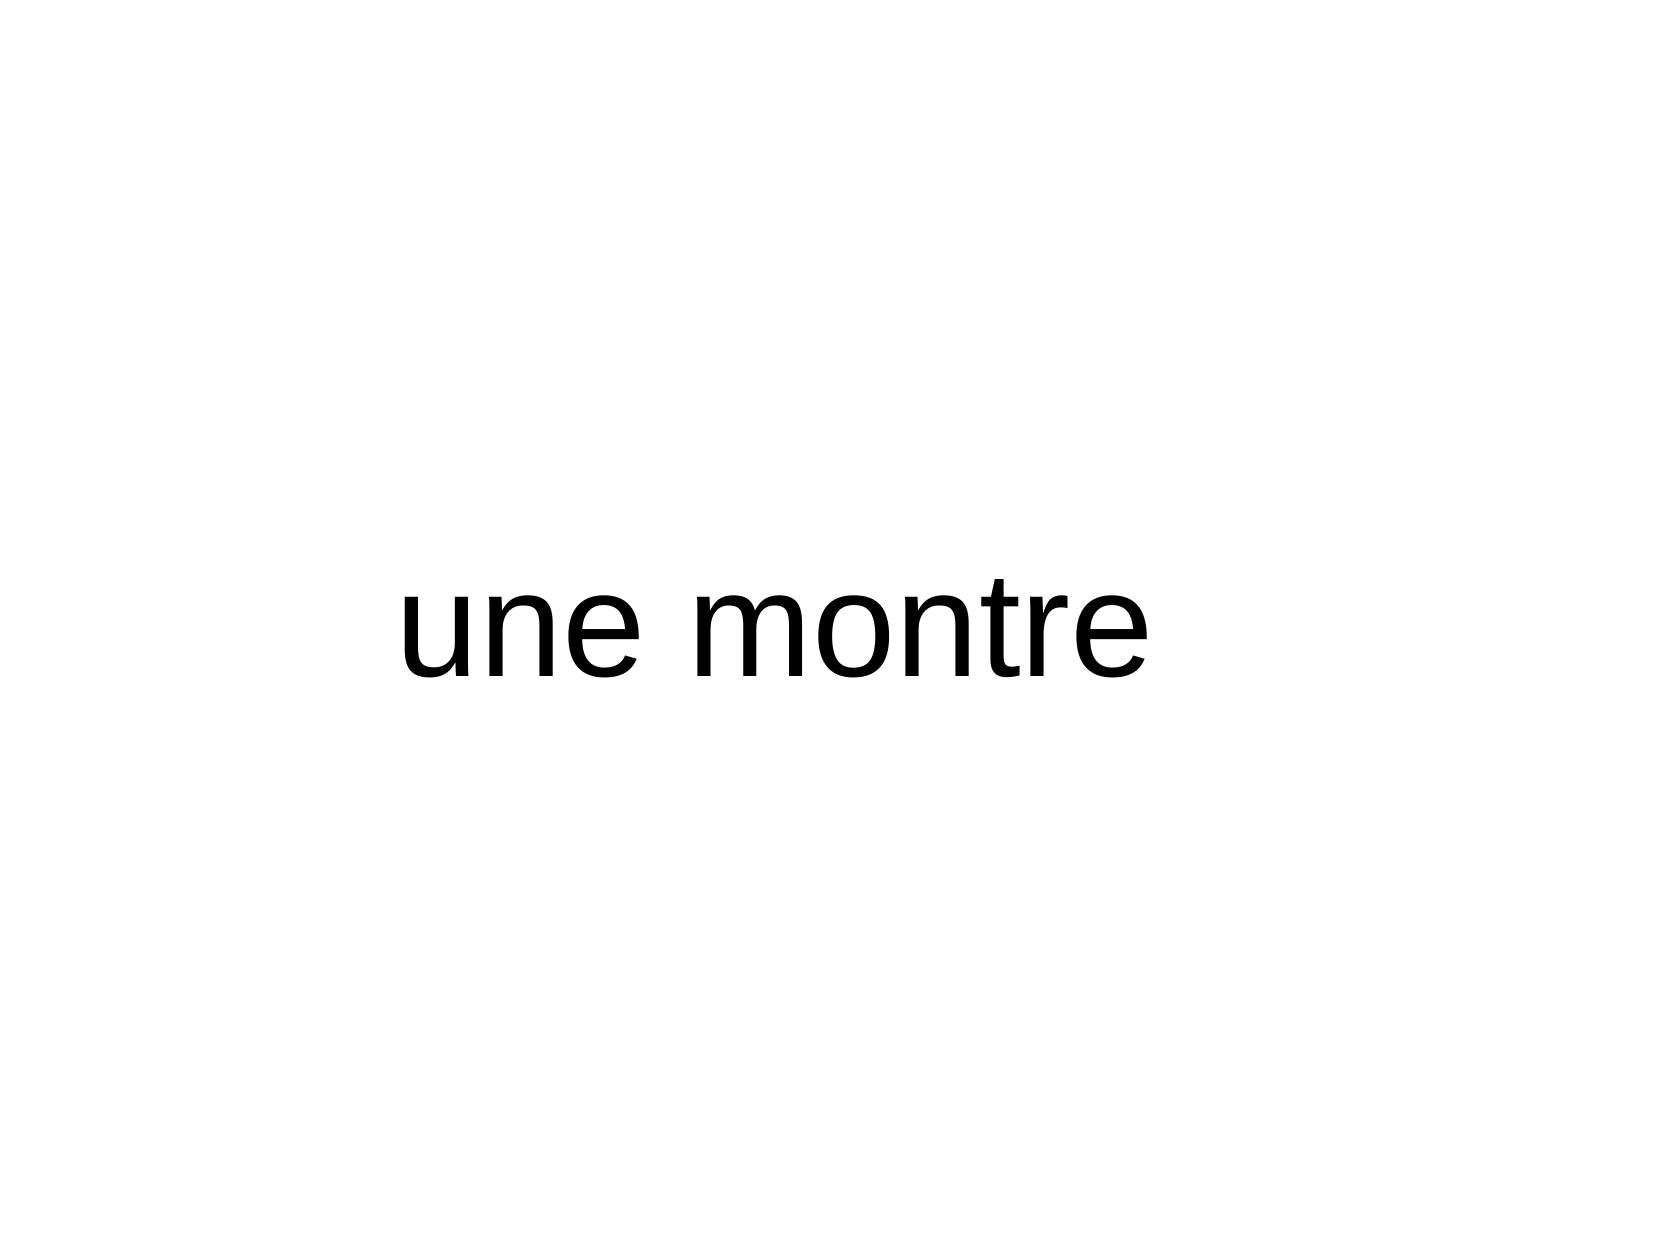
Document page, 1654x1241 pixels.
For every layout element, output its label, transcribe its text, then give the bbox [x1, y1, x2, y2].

text_box une montre [380, 533, 1279, 717]
